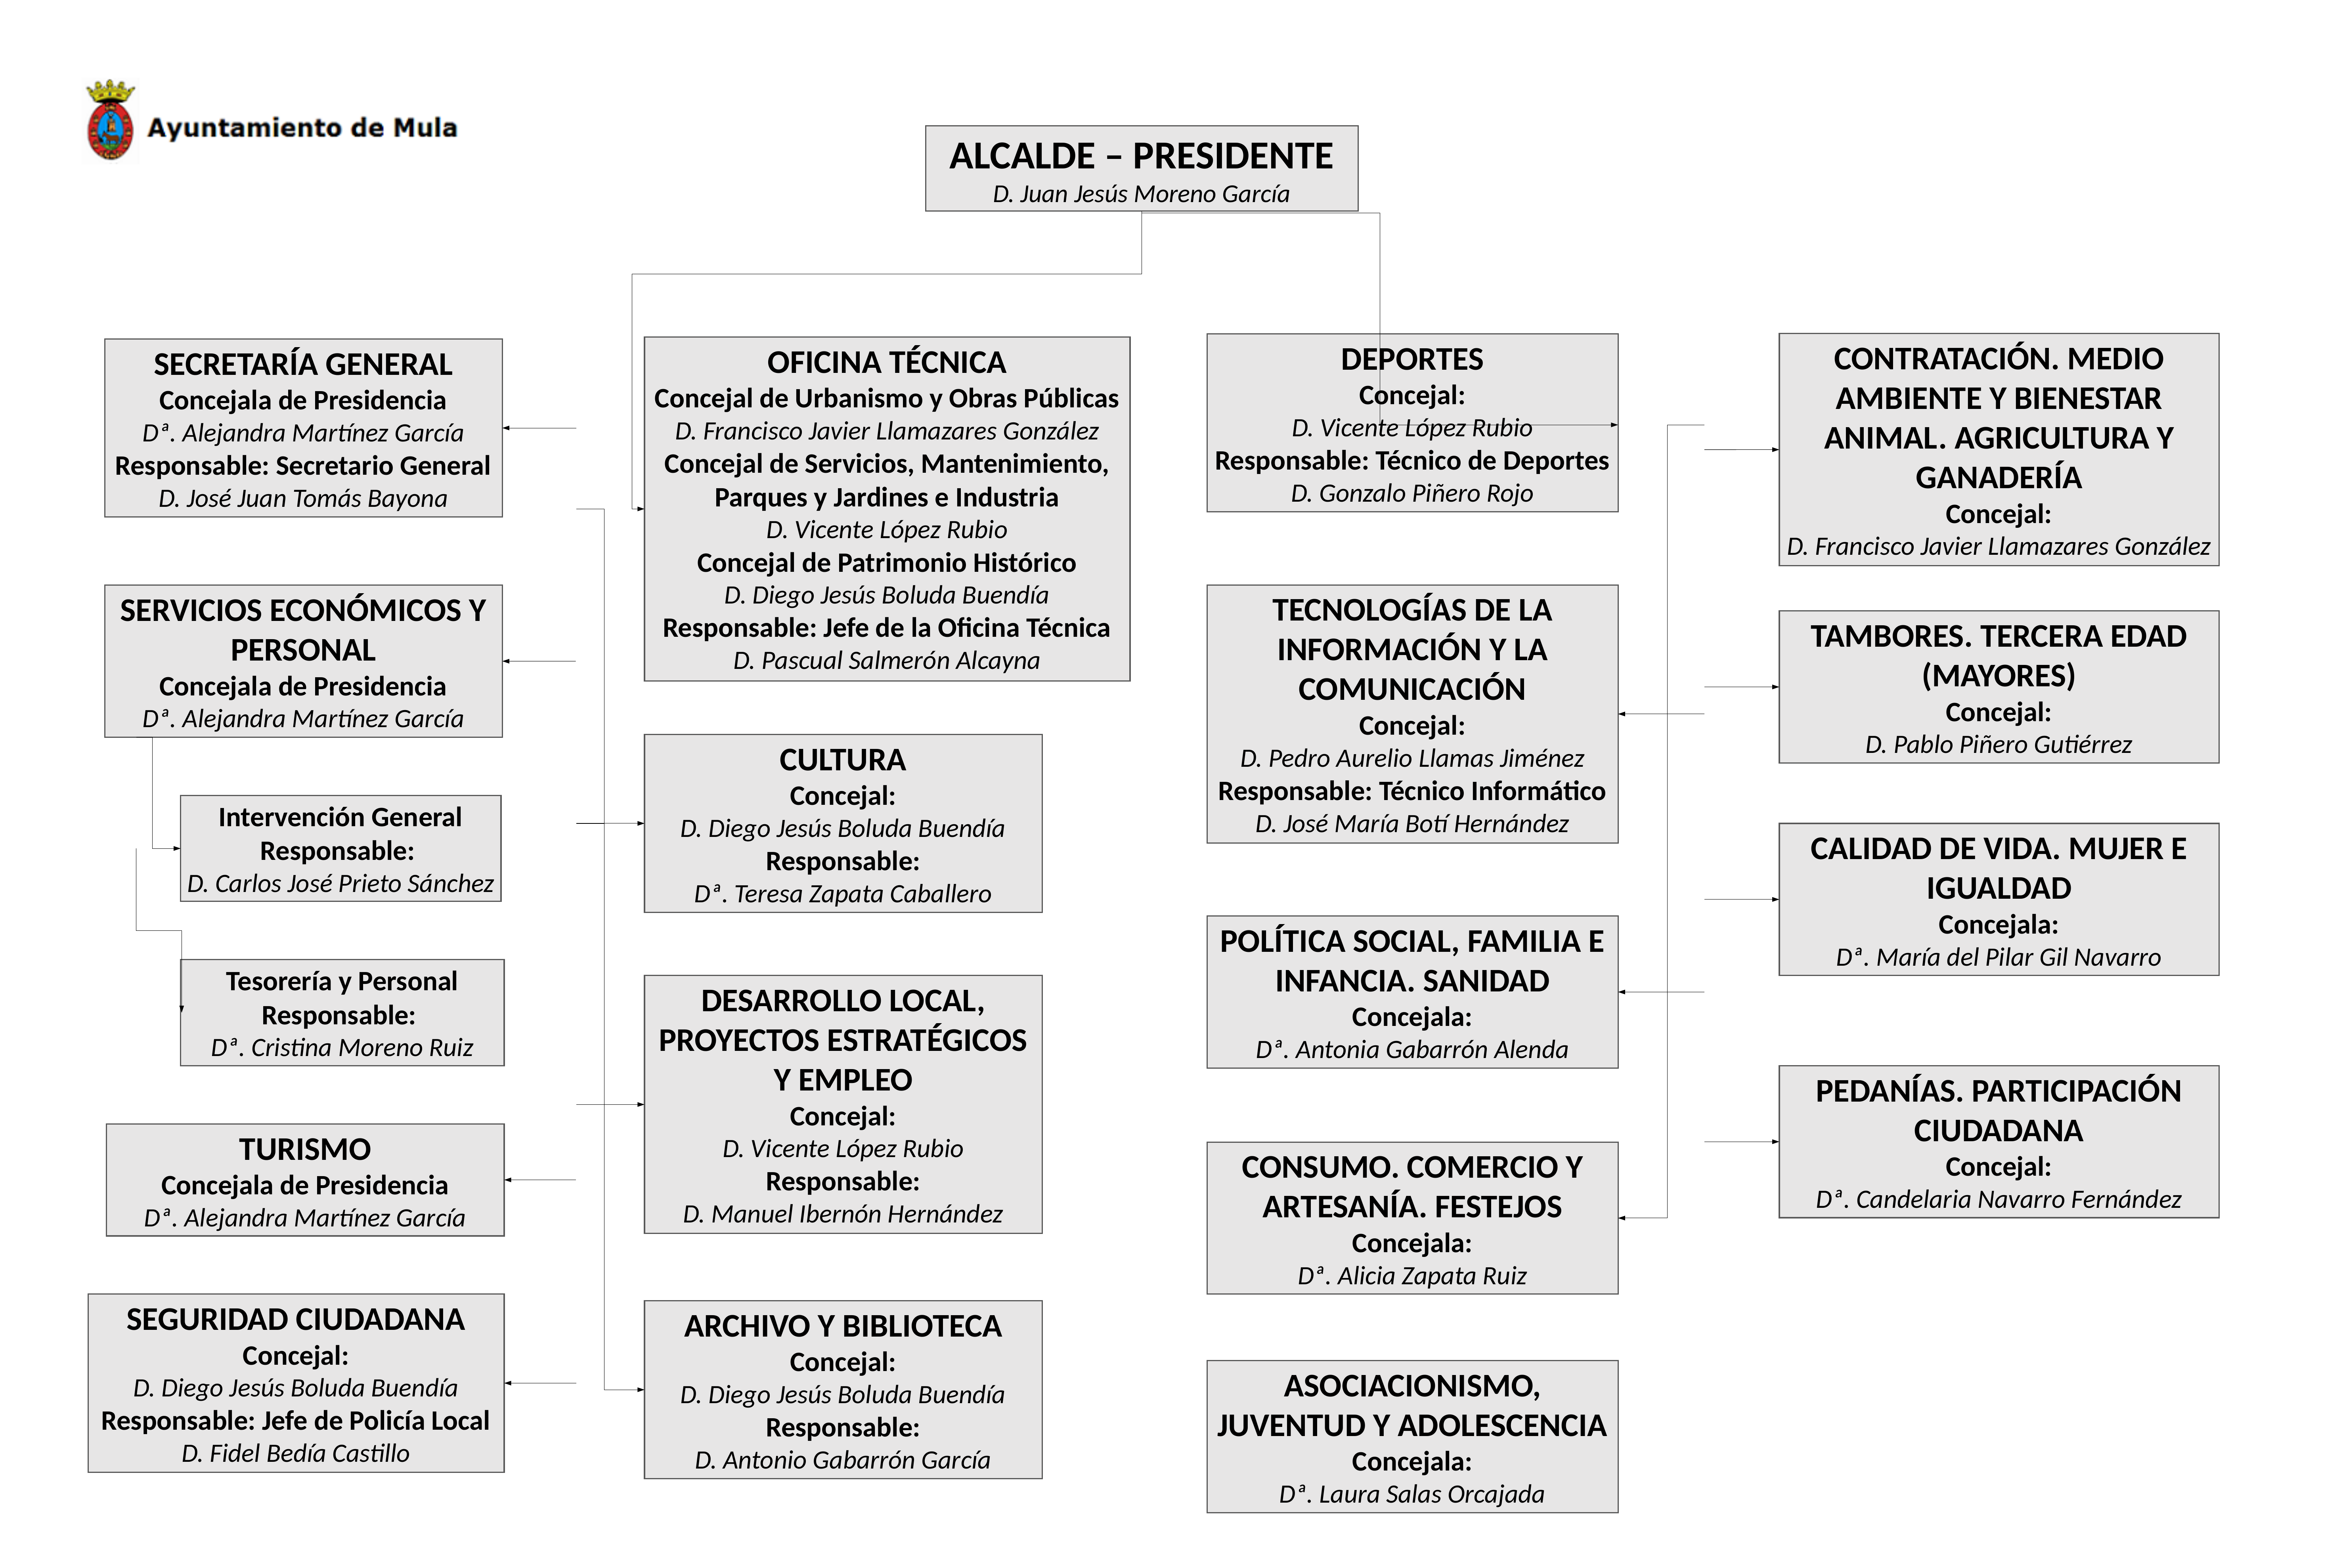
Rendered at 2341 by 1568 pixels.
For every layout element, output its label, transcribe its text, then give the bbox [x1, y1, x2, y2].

text_box ALCALDE – PRESIDENTE D. Juan Jesús Moreno García [926, 126, 1358, 211]
text_box CULTURA Concejal: D. Diego Jesús Boluda Buendía Responsable: Dª. Teresa Zapata Caballero [645, 734, 1042, 913]
text_box SEGURIDAD CIUDADANA Concejal: D. Diego Jesús Boluda Buendía Responsable: Jefe de Policía Local D. Fidel Bedía Castillo [88, 1294, 504, 1473]
text_box OFICINA TÉCNICA Concejal de Urbanismo y Obras Públicas D. Francisco Javier Llamazares González Concejal de Servicios, Mantenimiento, Parques y Jardines e Industria D. Vicente López Rubio Concejal de Patrimonio Histórico D. Diego Jesús Boluda Buendía Responsable: Jefe de la Oficina Técnica D. Pascual Salmerón Alcayna [645, 337, 1130, 681]
text_box SECRETARÍA GENERAL Concejala de Presidencia Dª. Alejandra Martínez García Responsable: Secretario General D. José Juan Tomás Bayona [105, 339, 503, 517]
text_box TURISMO Concejala de Presidencia Dª. Alejandra Martínez García [106, 1124, 504, 1236]
text_box TAMBORES. TERCERA EDAD (MAYORES) Concejal: D. Pablo Piñero Gutiérrez [1779, 611, 2219, 763]
text_box PEDANÍAS. PARTICIPACIÓN CIUDADANA Concejal: Dª. Candelaria Navarro Fernández [1779, 1066, 2219, 1218]
text_box ASOCIACIONISMO, JUVENTUD Y ADOLESCENCIA Concejala: Dª. Laura Salas Orcajada [1207, 1360, 1618, 1513]
text_box DESARROLLO LOCAL, PROYECTOS ESTRATÉGICOS Y EMPLEO Concejal: D. Vicente López Rubio Responsable: D. Manuel Ibernón Hernández [645, 975, 1042, 1234]
text_box Intervención General Responsable: D. Carlos José Prieto Sánchez [180, 795, 501, 901]
text_box TECNOLOGÍAS DE LA INFORMACIÓN Y LA COMUNICACIÓN Concejal: D. Pedro Aurelio Llamas Jiménez Responsable: Técnico Informático D. José María Botí Hernández [1207, 585, 1618, 843]
text_box ARCHIVO Y BIBLIOTECA Concejal: D. Diego Jesús Boluda Buendía Responsable: D. Antonio Gabarrón García [645, 1301, 1042, 1479]
text_box DEPORTES Concejal: D. Vicente López Rubio Responsable: Técnico de Deportes D. Gonzalo Piñero Rojo [1207, 334, 1618, 512]
text_box DEPORTES Concejal: D. Vicente López Rubio Responsable: Técnico de Deportes D. Gonzalo Piñero Rojo [1380, 334, 1618, 425]
text_box CONTRATACIÓN. MEDIO AMBIENTE Y BIENESTAR ANIMAL. AGRICULTURA Y GANADERÍA Concejal: D. Francisco Javier Llamazares González [1779, 333, 2219, 566]
picture [69, 66, 481, 177]
text_box POLÍTICA SOCIAL, FAMILIA E INFANCIA. SANIDAD Concejala: Dª. Antonia Gabarrón Alenda [1207, 916, 1618, 1068]
text_box SERVICIOS ECONÓMICOS Y PERSONAL Concejala de Presidencia Dª. Alejandra Martínez García [105, 585, 503, 737]
text_box CALIDAD DE VIDA. MUJER E IGUALDAD Concejala: Dª. María del Pilar Gil Navarro [1779, 823, 2219, 976]
text_box CONSUMO. COMERCIO Y ARTESANÍA. FESTEJOS Concejala: Dª. Alicia Zapata Ruiz [1207, 1142, 1618, 1294]
text_box Tesorería y Personal Responsable: Dª. Cristina Moreno Ruiz [180, 959, 505, 1066]
